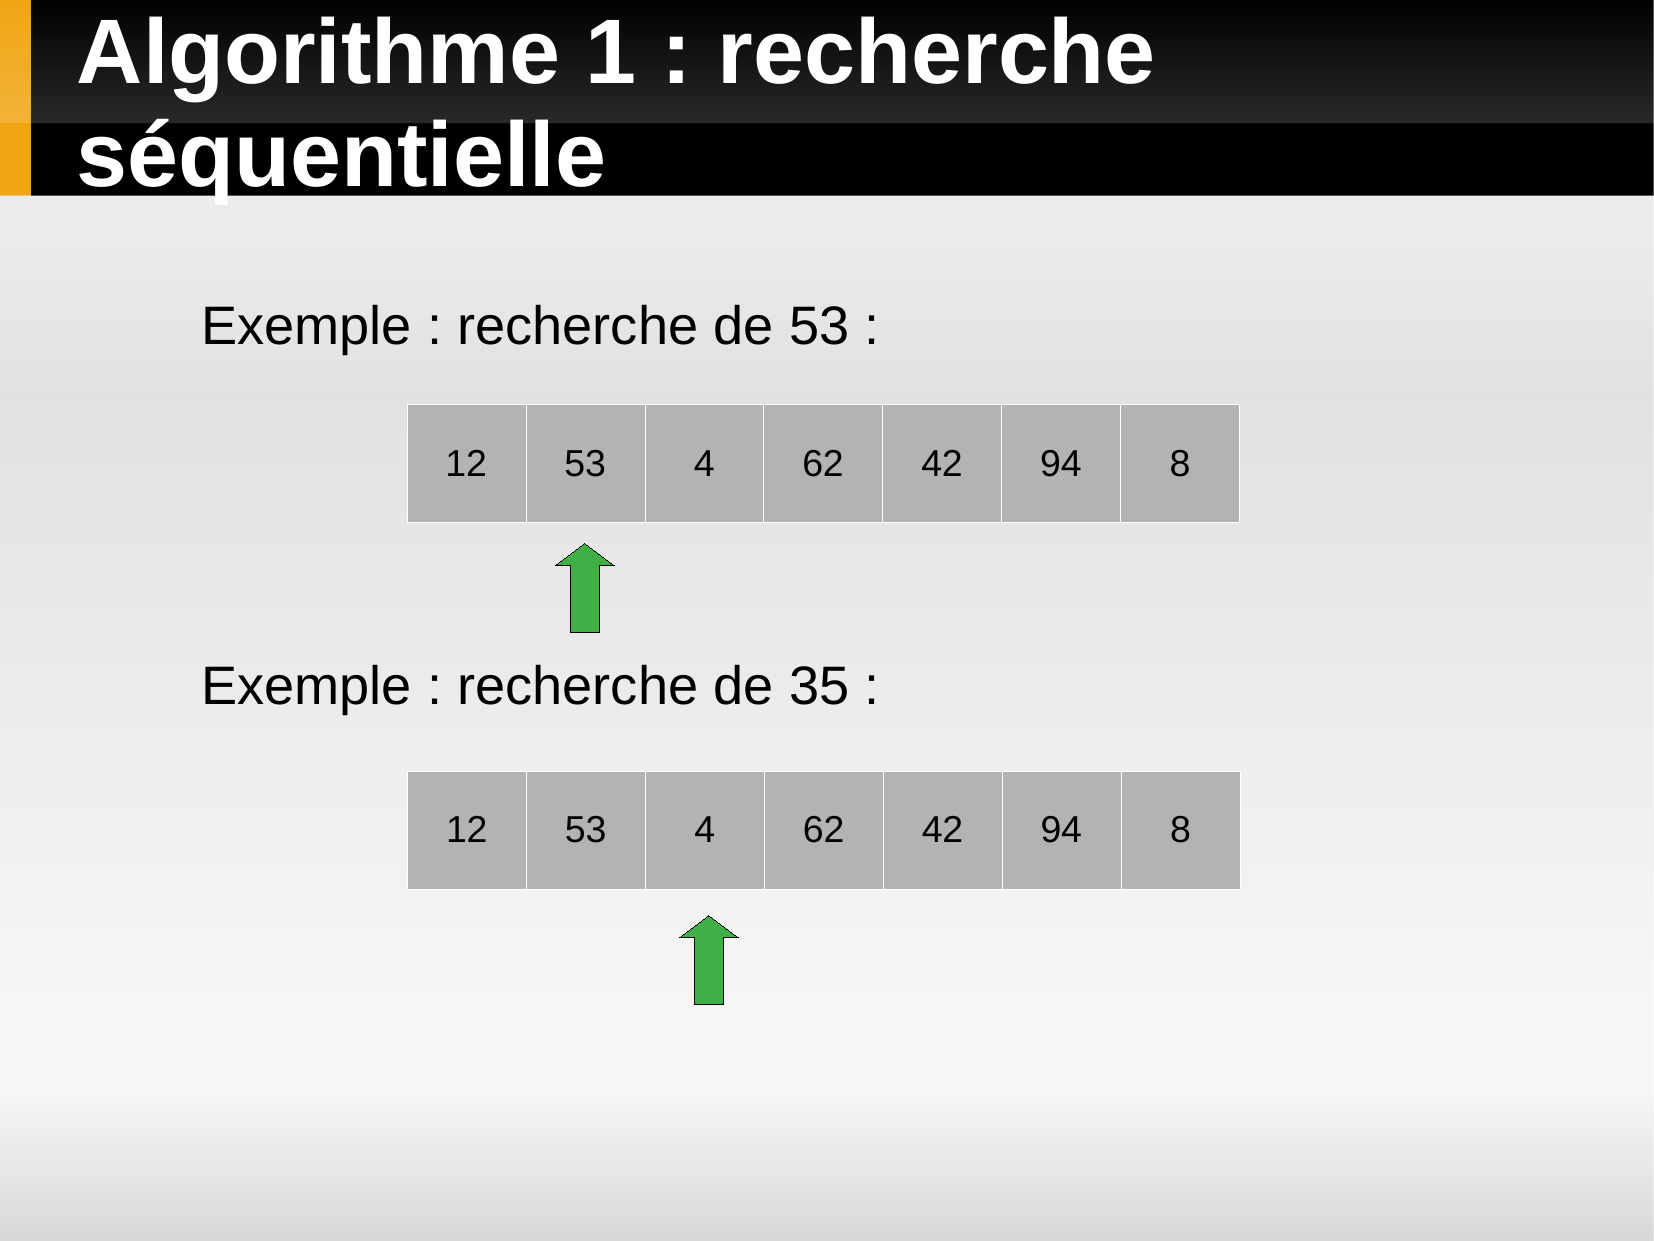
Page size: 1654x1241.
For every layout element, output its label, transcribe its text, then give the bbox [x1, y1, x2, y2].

table_header 94 [1003, 772, 1121, 889]
table_header 94 [1002, 405, 1120, 522]
table_header 8 [1121, 405, 1239, 522]
table_header 42 [883, 405, 1001, 522]
table_header 4 [646, 772, 764, 889]
table_header 53 [527, 772, 645, 889]
table_header 12 [408, 772, 526, 889]
text_box [555, 543, 615, 633]
table_header 8 [1122, 772, 1240, 889]
table_header 53 [527, 405, 645, 522]
table_header 62 [765, 772, 883, 889]
picture [0, 0, 1654, 1241]
table_header 4 [646, 405, 763, 522]
table_header 42 [884, 772, 1002, 889]
text_box [679, 915, 739, 1005]
table_header 12 [408, 405, 526, 522]
title Algorithme 1 : recherche séquentielle [76, 0, 1565, 208]
table_header 62 [764, 405, 882, 522]
list Exemple : recherche de 53 : Exemple : recherche de 35 : [88, 295, 1577, 1039]
